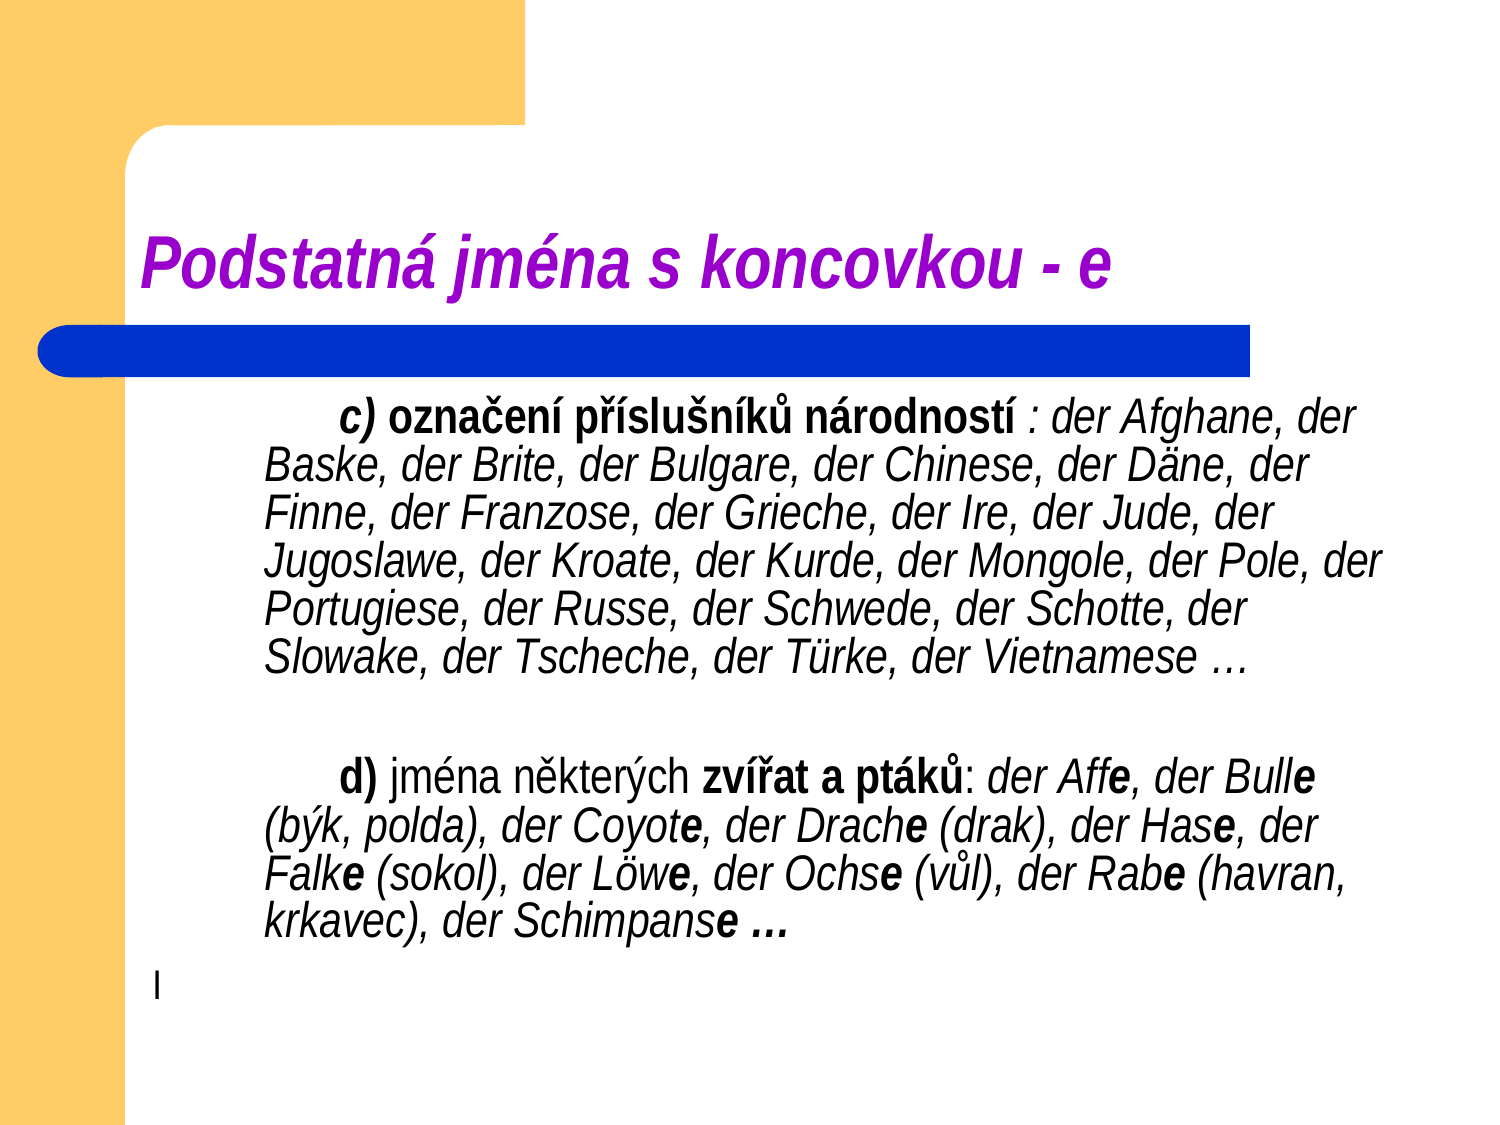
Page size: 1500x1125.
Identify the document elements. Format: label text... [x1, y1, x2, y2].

list c) označení příslušníků národností : der Afghane, der Baske, der Brite, der Bulgare, der Chinese, der Däne, der Finne, der Franzose, der Grieche, der Ire, der Jude, der Jugoslawe, der Kroate, der Kurde, der Mongole, der Pole, der Portugiese, der Russe, der Schwede, der Schotte, der Slowake, der Tscheche, der Türke, der Vietnamese … d) jména některých zvířat a ptáků: der Affe, der Bulle (býk, polda), der Coyote, der Drache (drak), der Hase, der Falke (sokol), der Löwe, der Ochse (vůl), der Rabe (havran, krkavec), der Schimpanse … [137, 387, 1400, 999]
title Podstatná jména s koncovkou - e [125, 125, 1426, 313]
